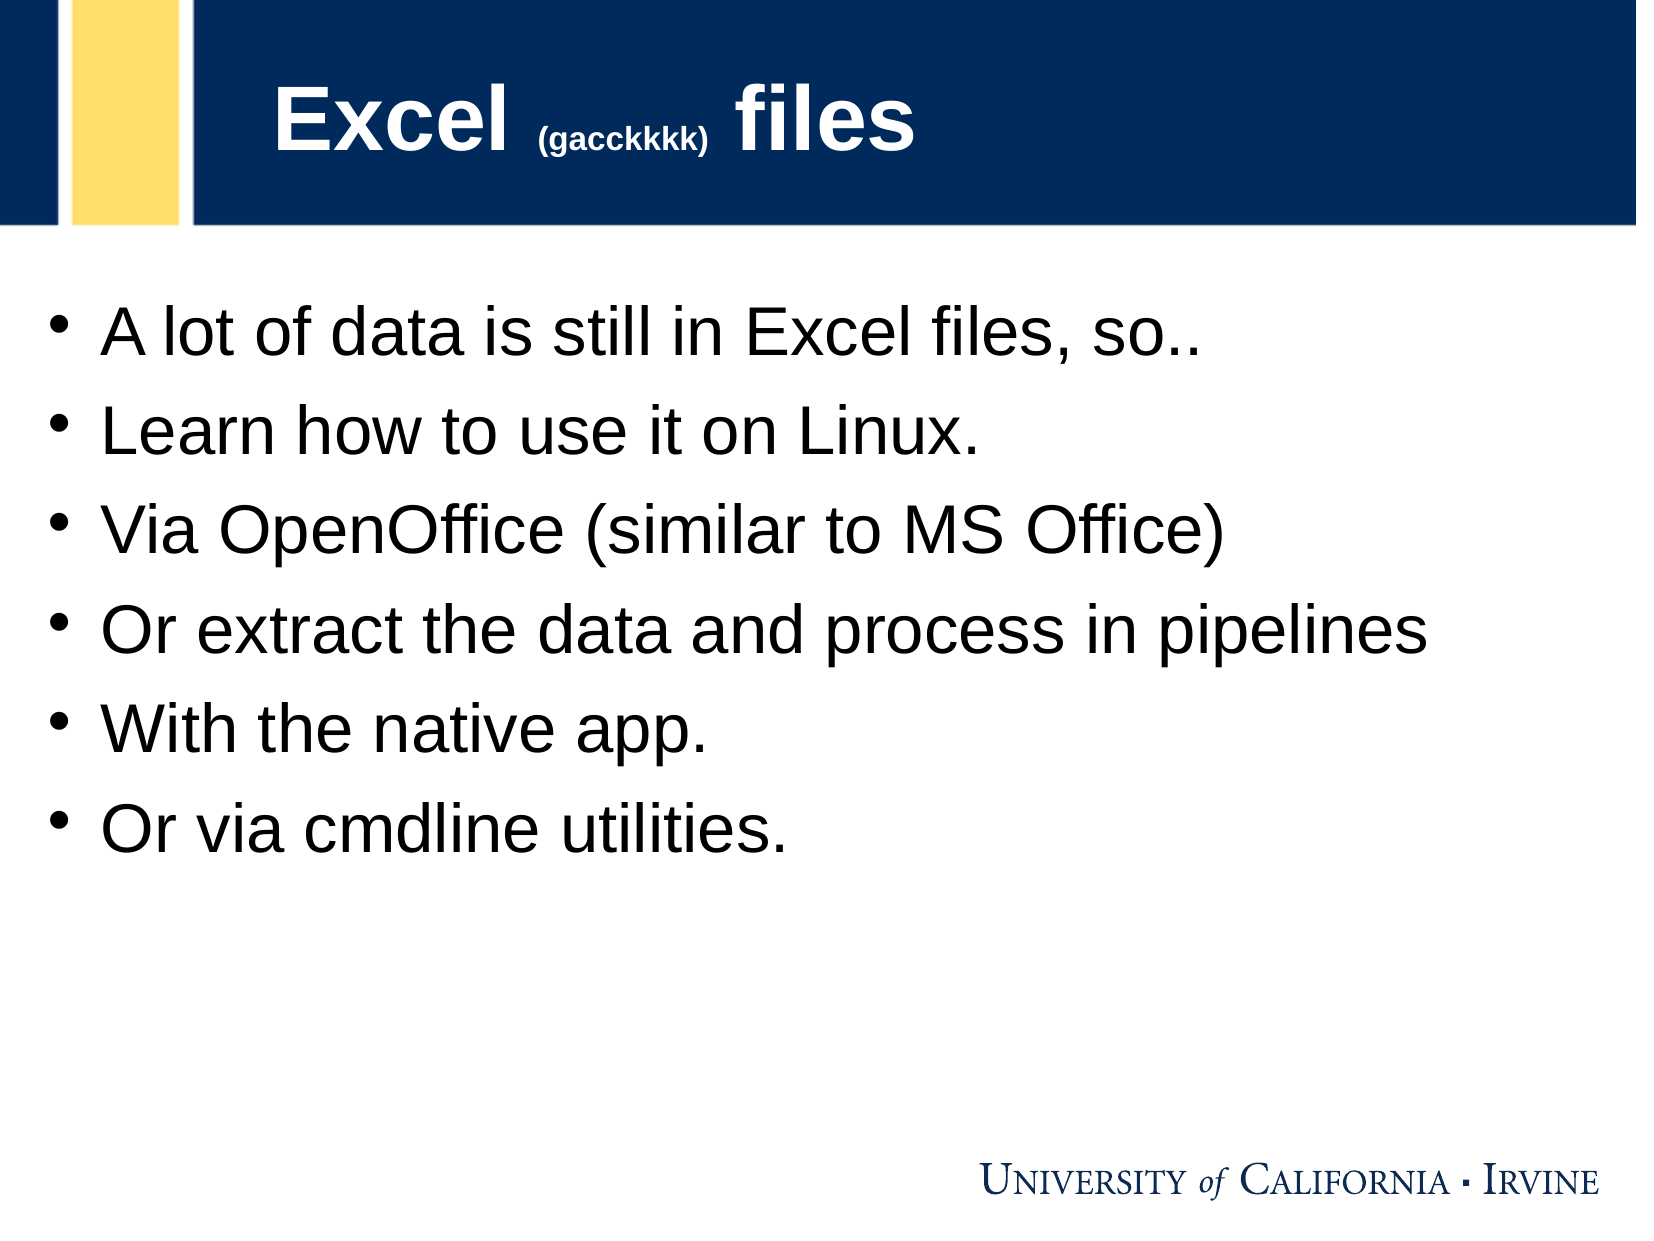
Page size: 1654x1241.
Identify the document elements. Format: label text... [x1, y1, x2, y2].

title Excel (gacckkkk) files [257, 0, 1654, 228]
subtitle [39, 268, 1615, 1130]
picture [0, 0, 1636, 1241]
text_box A lot of data is still in Excel files, so.. Learn how to use it on Linux. Via OpenOffice (similar to MS Office) Or extract the data and process in pipelines With the native app. Or via cmdline utilities. [15, 278, 1591, 1141]
